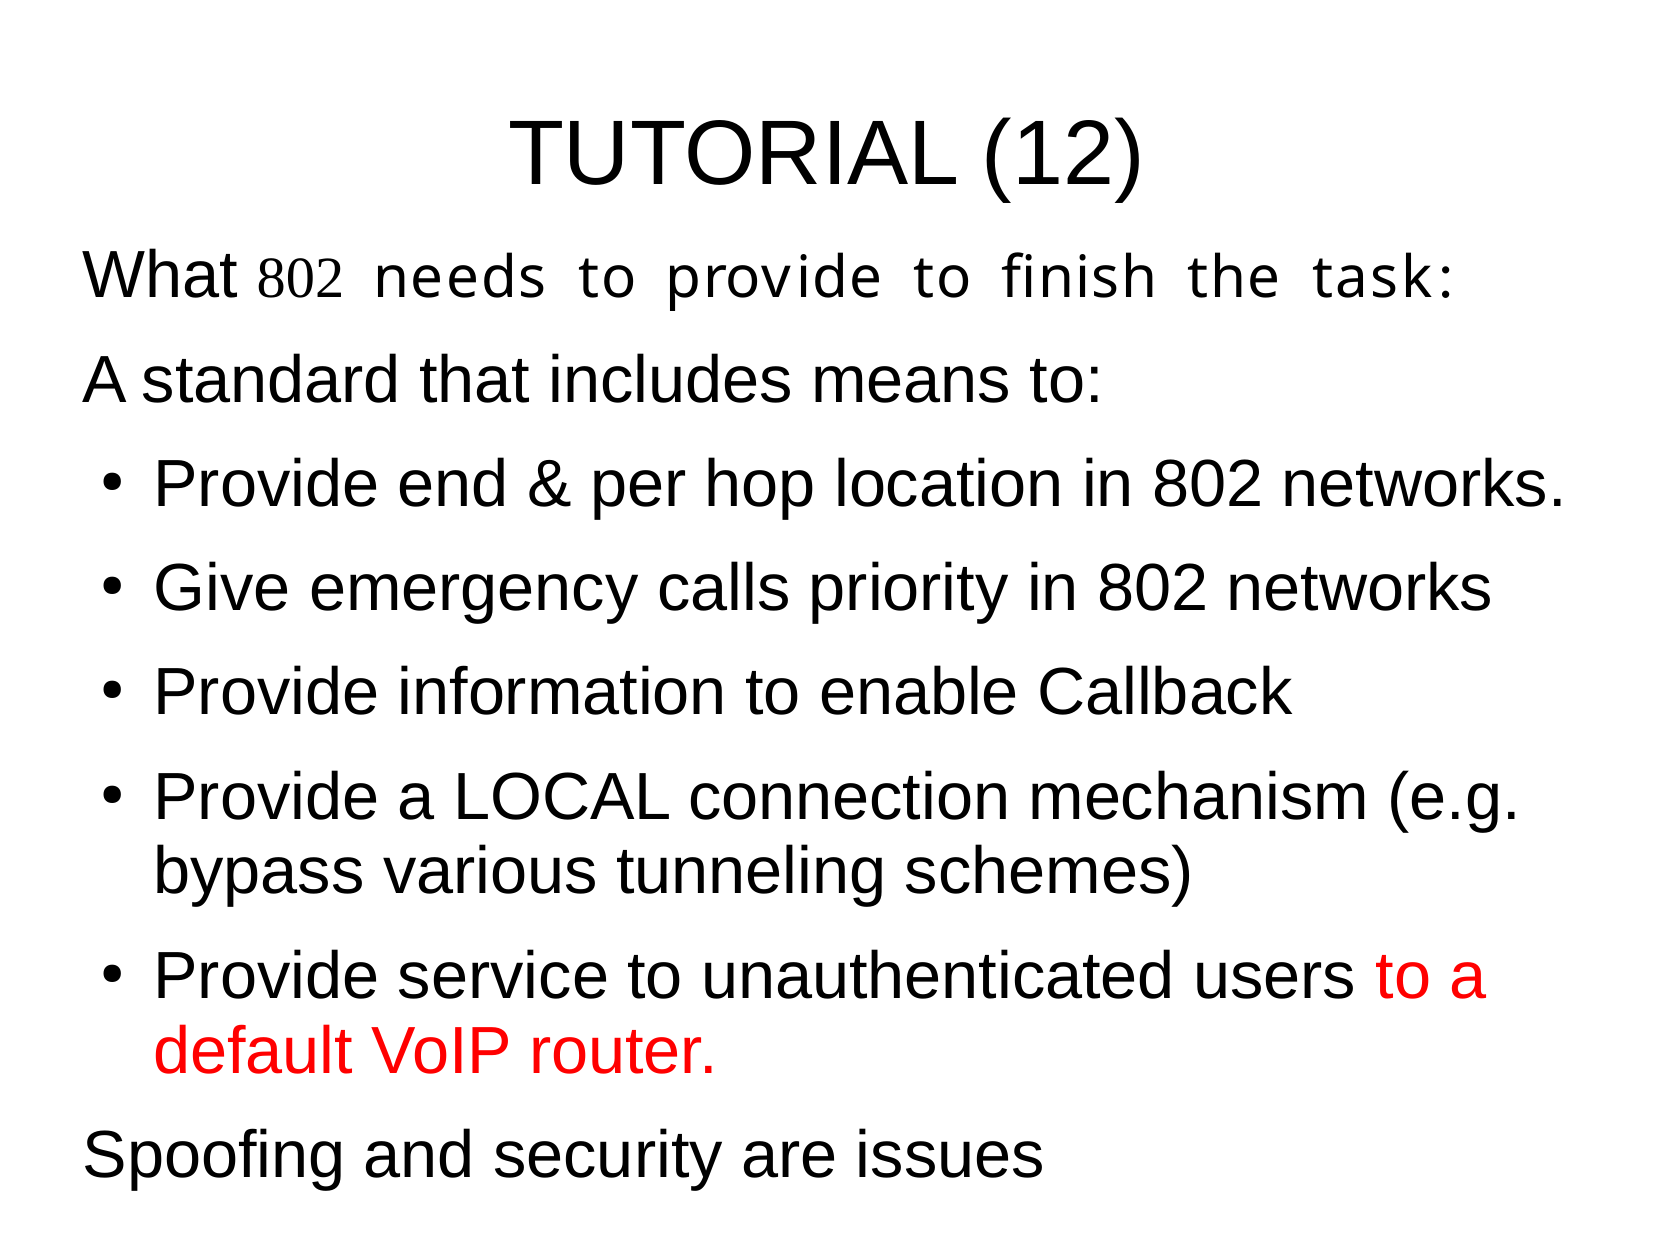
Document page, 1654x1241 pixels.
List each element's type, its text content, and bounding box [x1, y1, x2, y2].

title TUTORIAL (12) [82, 56, 1571, 237]
list What 802 needs to provide to finish the task: A standard that includes means to: Provide end & per hop location in 802 networks. Give emergency calls priority in 802 networks Provide information to enable Callback Provide a LOCAL connection mechanism (e.g. bypass various tunneling schemes) Provide service to unauthenticated users to a default VoIP router. Spoofing and security are issues [82, 237, 1571, 1197]
